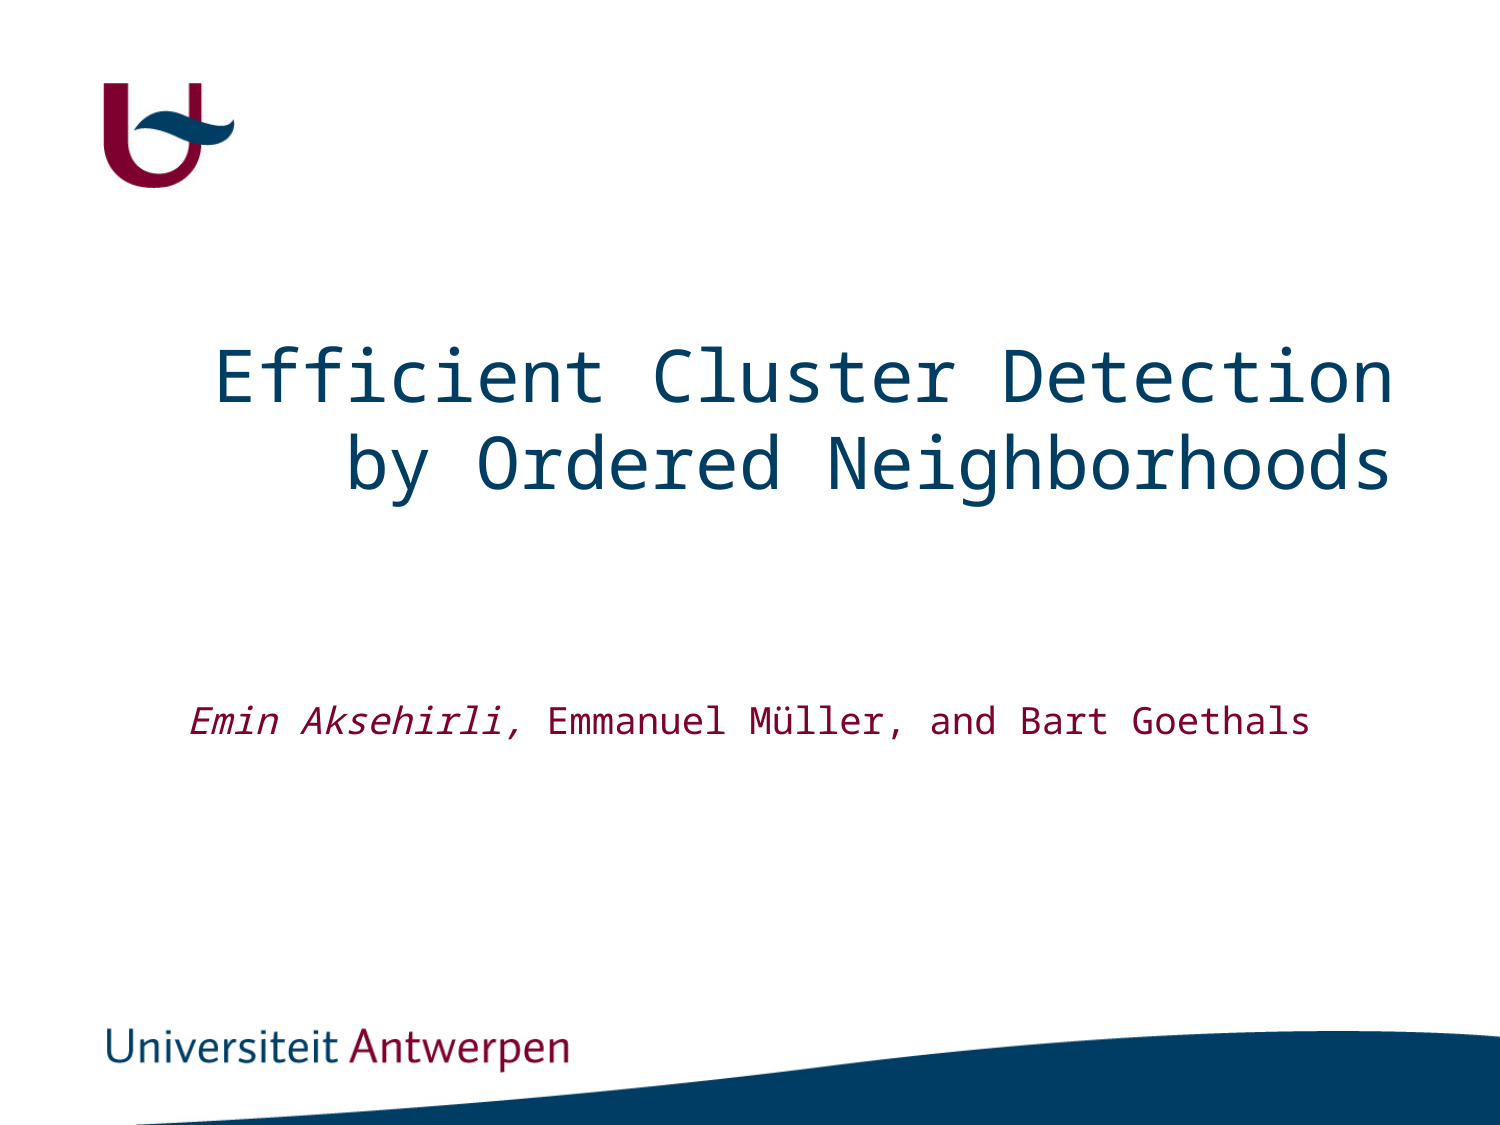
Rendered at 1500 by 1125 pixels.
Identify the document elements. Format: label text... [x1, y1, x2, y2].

title Efficient Cluster Detection by Ordered Neighborhoods [103, 253, 1396, 505]
picture [103, 83, 235, 188]
subtitle Emin Aksehirli, Emmanuel Müller, and Bart Goethals [103, 615, 1396, 824]
picture [103, 1020, 1500, 1125]
